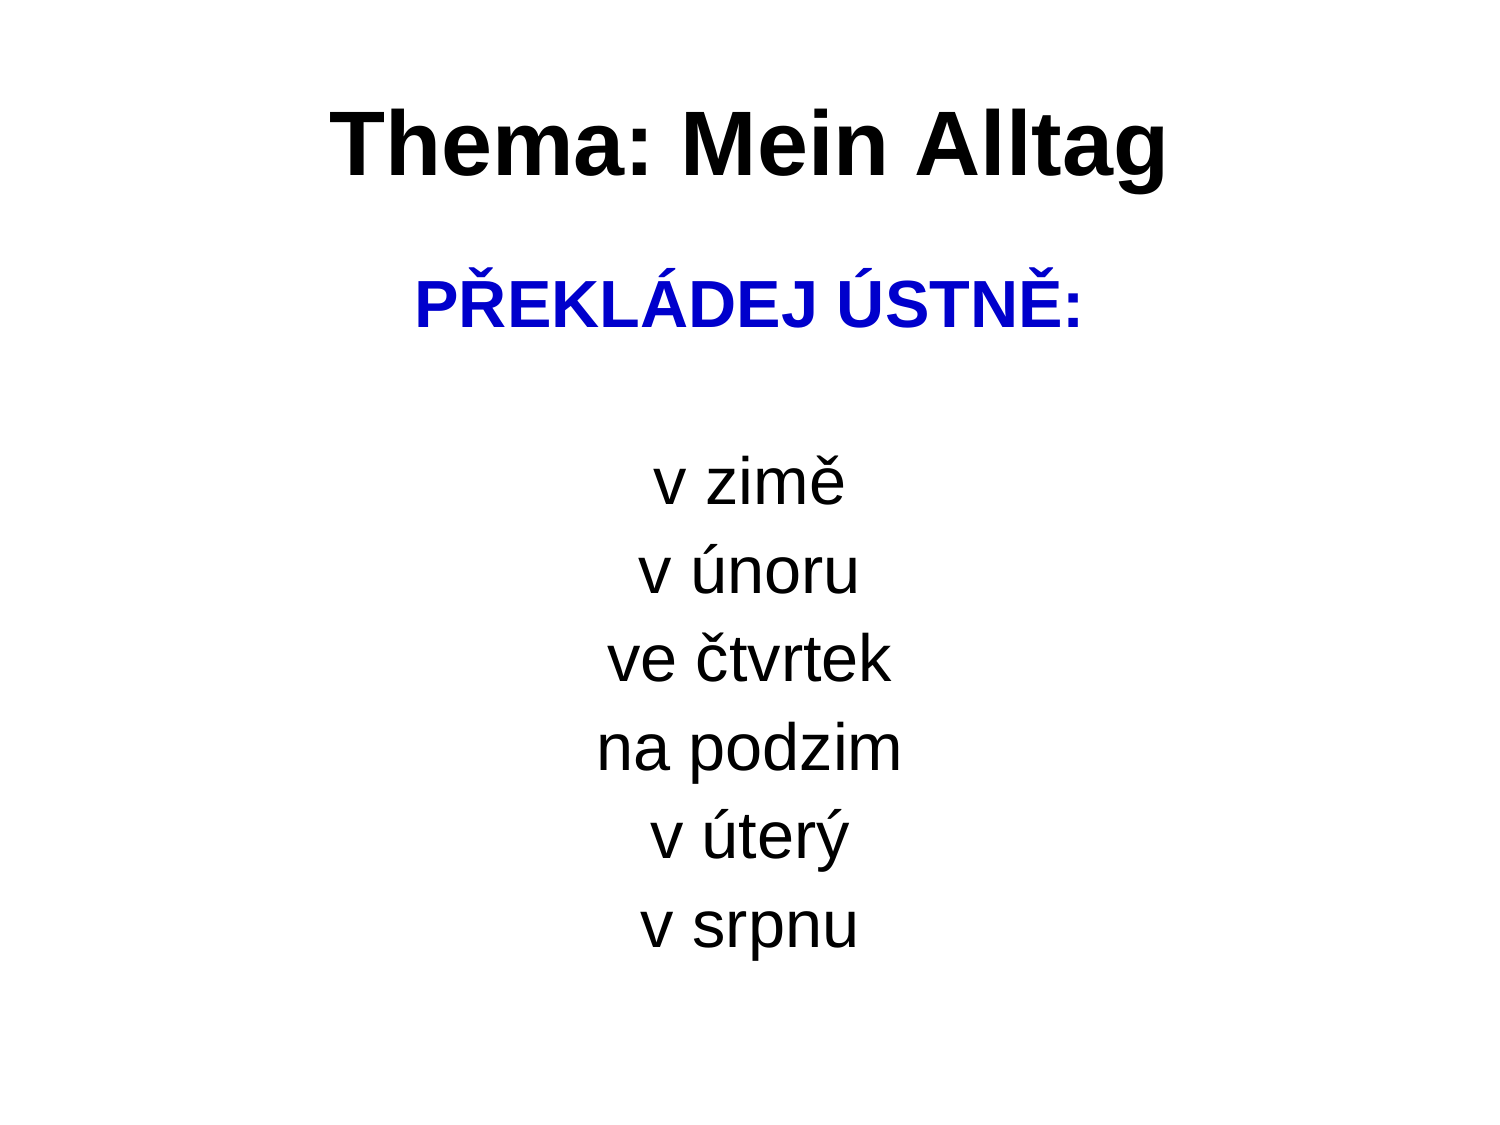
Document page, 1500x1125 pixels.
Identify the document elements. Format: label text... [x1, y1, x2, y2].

list PŘEKLÁDEJ ÚSTNĚ: v zimě v únoru ve čtvrtek na podzim v úterý v srpnu [75, 262, 1426, 1006]
title Thema: Mein Alltag [75, 45, 1426, 233]
